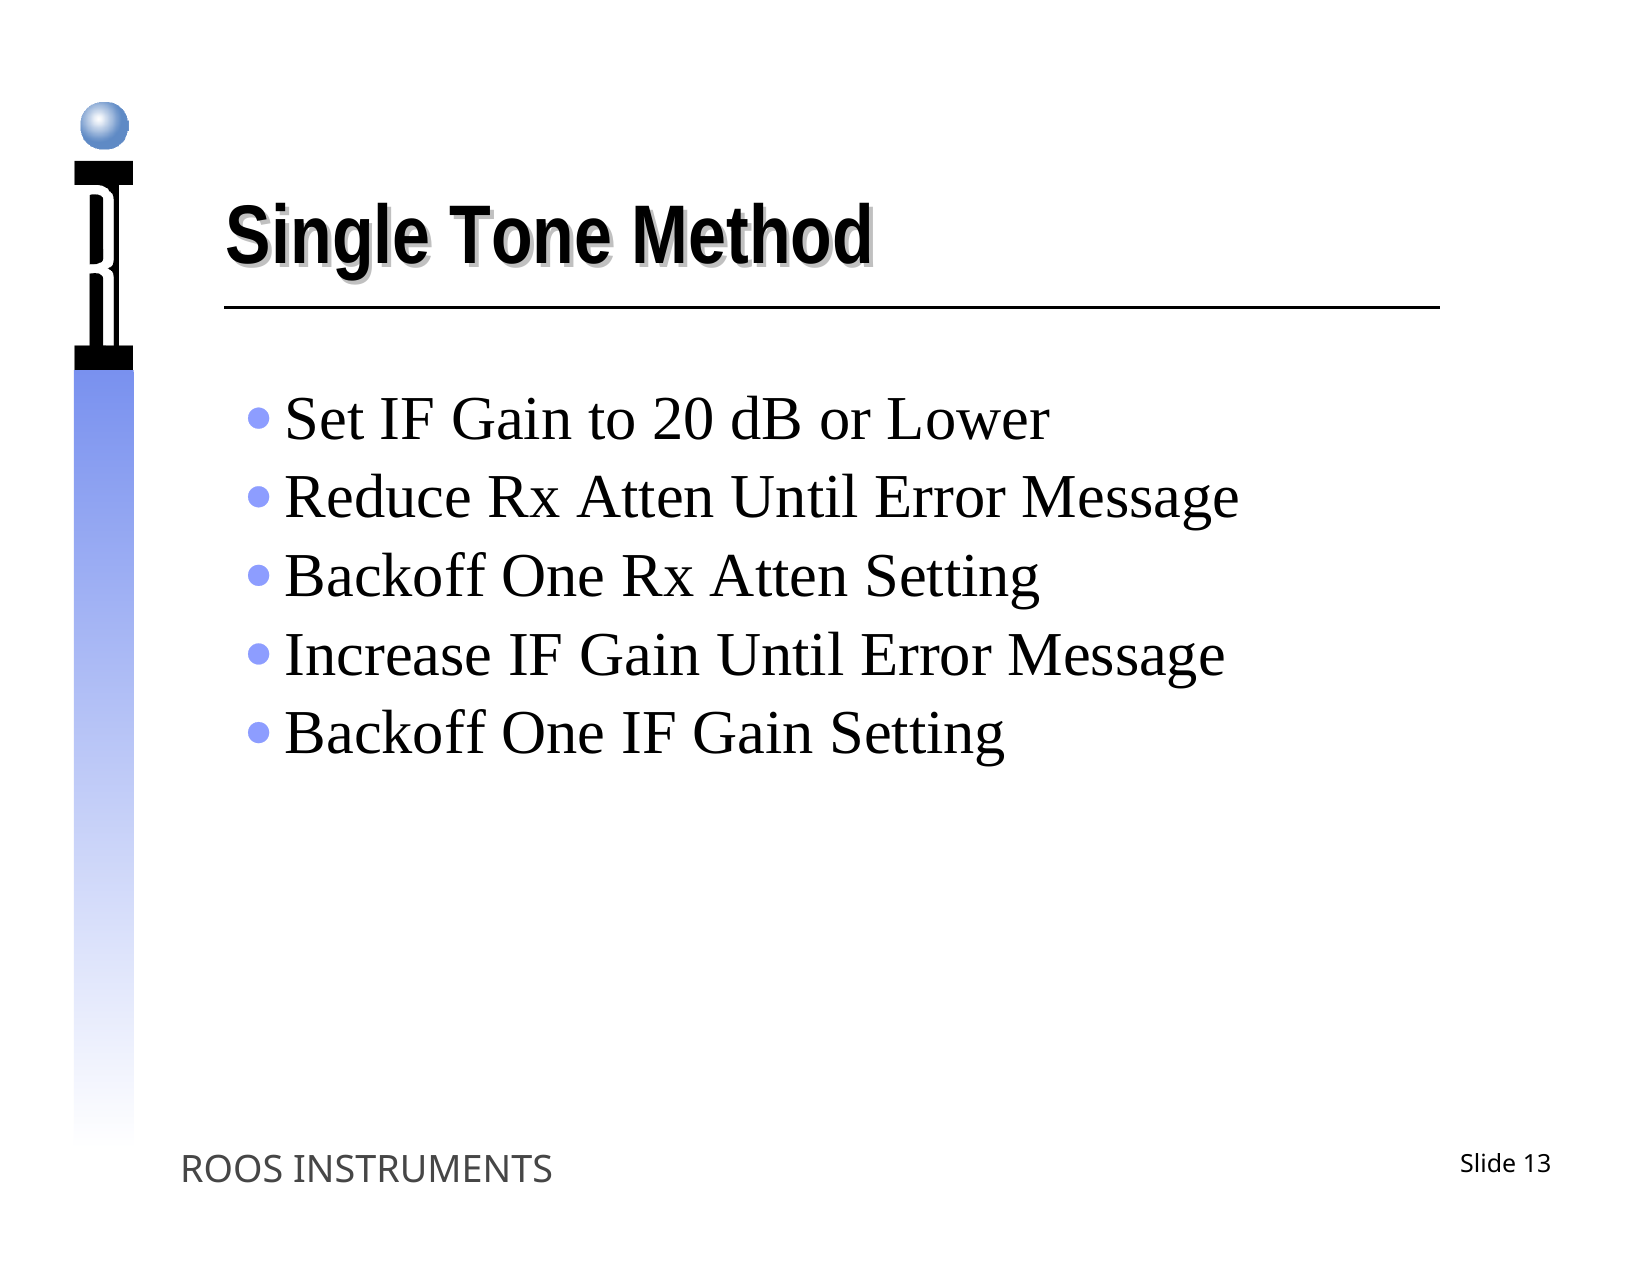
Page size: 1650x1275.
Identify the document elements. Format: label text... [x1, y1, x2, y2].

text_box Single Tone Method [225, 99, 1447, 284]
text_box Set IF Gain to 20 dB or Lower Reduce Rx Atten Until Error Message Backoff One Rx Atten Setting Increase IF Gain Until Error Message Backoff One IF Gain Setting [232, 383, 1456, 771]
